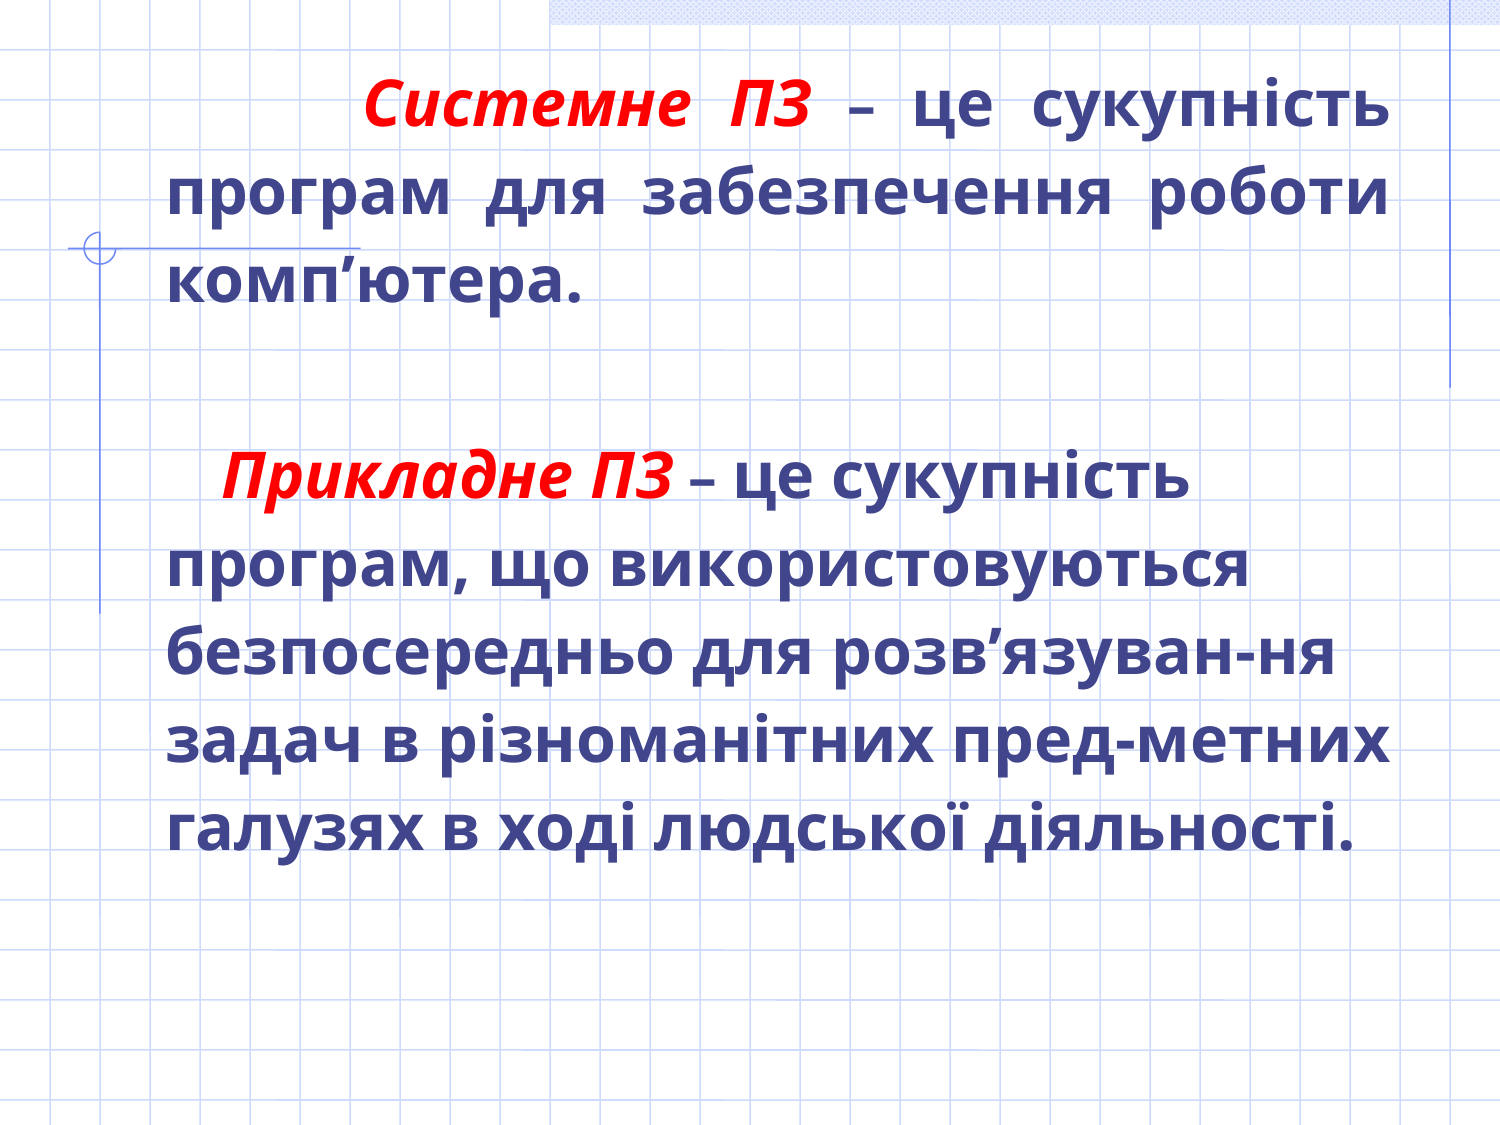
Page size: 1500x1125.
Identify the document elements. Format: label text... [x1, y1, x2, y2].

list Системне ПЗ – це сукупність програм для забезпечення роботи комп’ютера. Прикладне ПЗ – це сукупність програм, що використовуються безпосередньо для розв’язуван-ня задач в різноманітних пред-метних галузях в ході людської діяльності. [53, 50, 1436, 1035]
